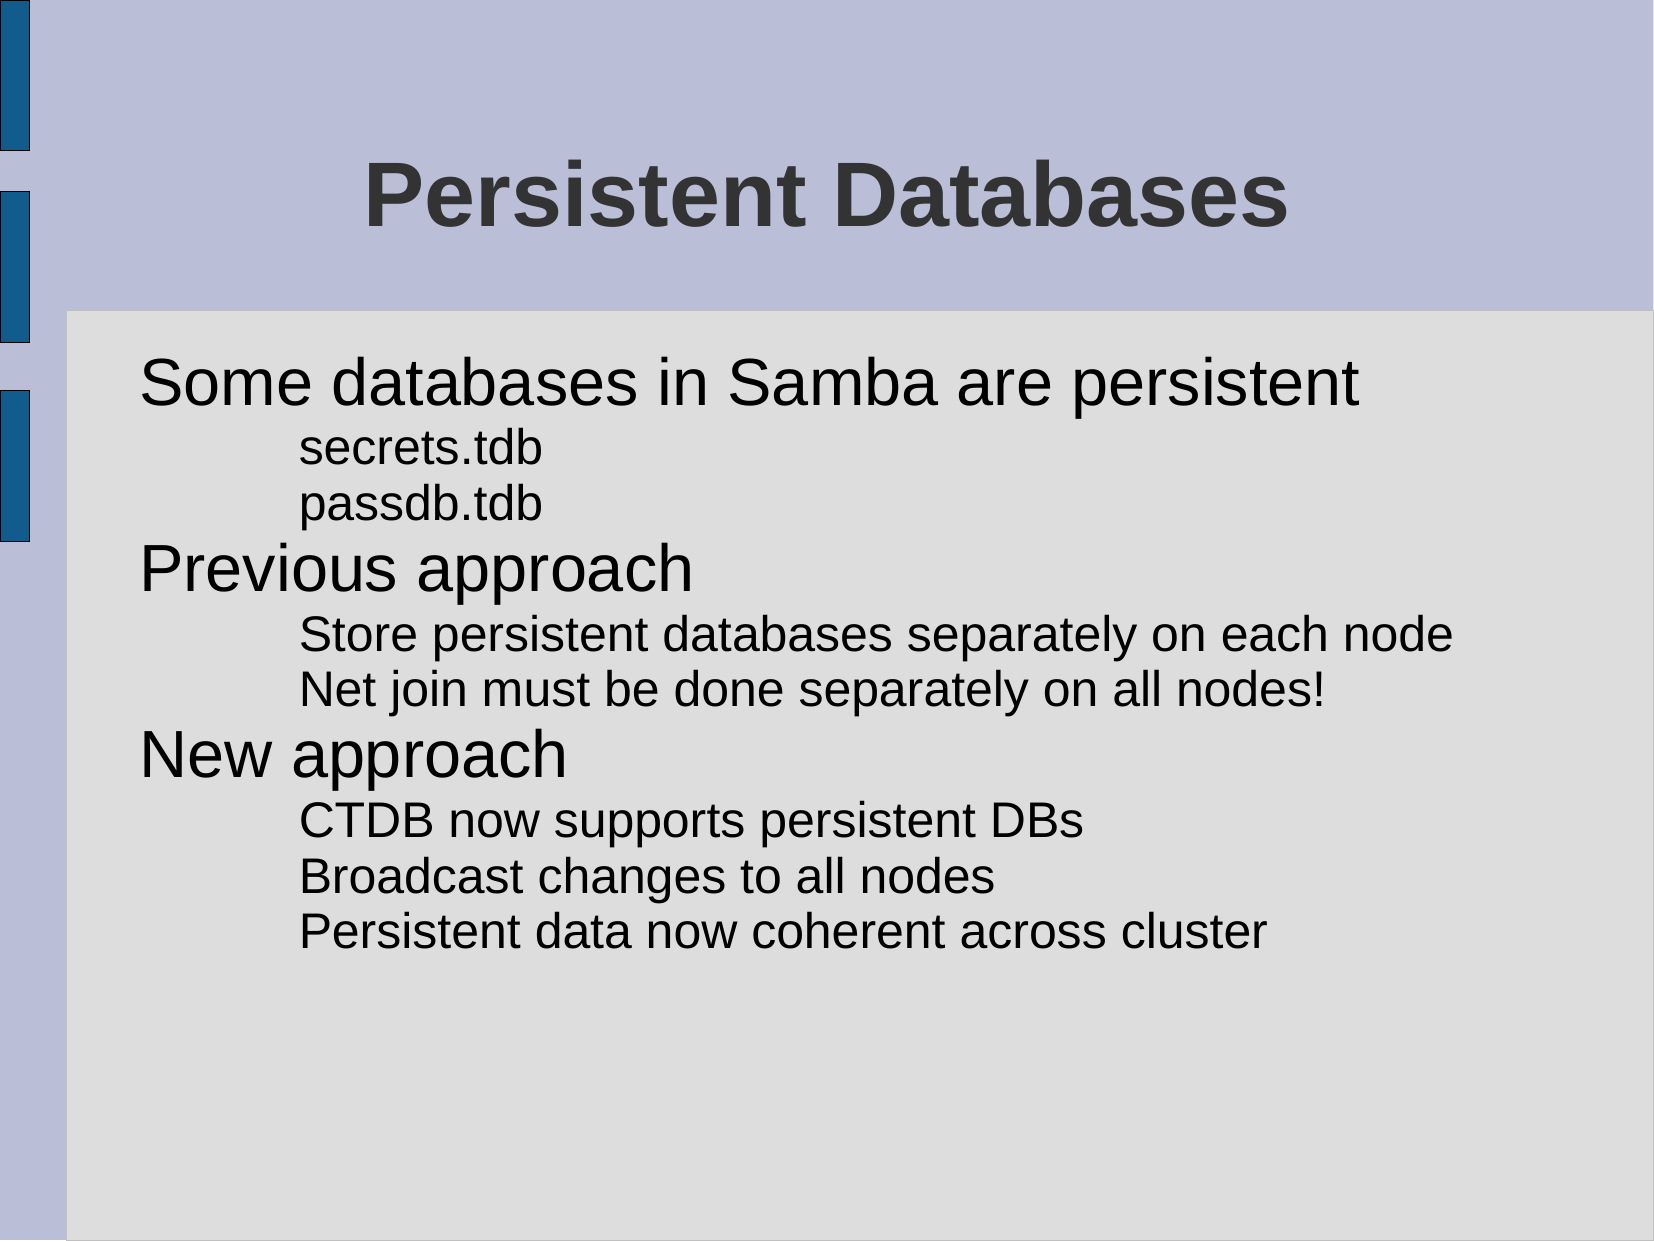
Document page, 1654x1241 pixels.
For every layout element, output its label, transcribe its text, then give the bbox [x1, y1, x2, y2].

title Persistent Databases [121, 98, 1534, 291]
list Some databases in Samba are persistent secrets.tdb passdb.tdb Previous approach Store persistent databases separately on each node Net join must be done separately on all nodes! New approach CTDB now supports persistent DBs Broadcast changes to all nodes Persistent data now coherent across cluster [121, 344, 1534, 1112]
